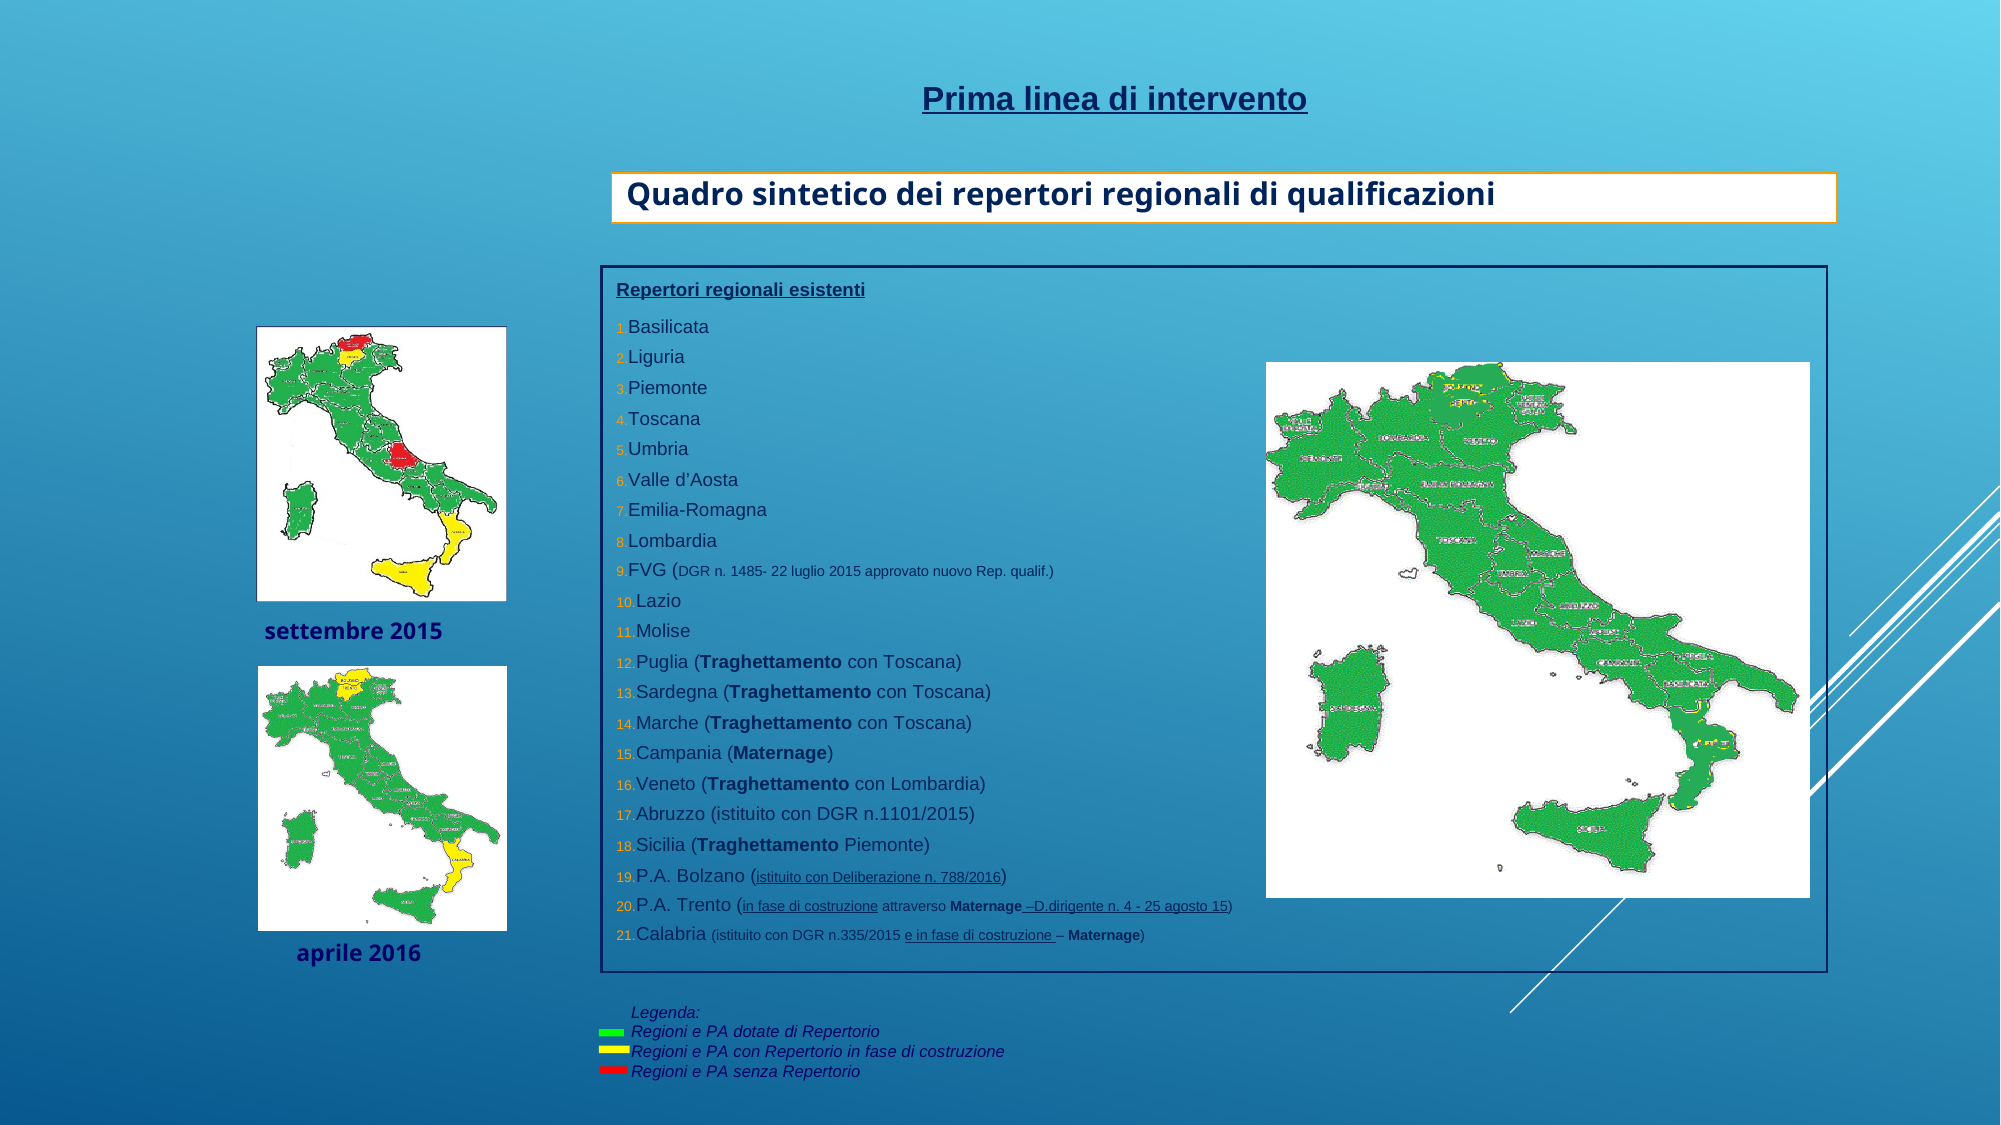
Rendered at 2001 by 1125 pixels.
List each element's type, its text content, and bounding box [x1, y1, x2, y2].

text_box Quadro sintetico dei repertori regionali di qualificazioni [611, 173, 1837, 224]
text_box [599, 1066, 628, 1074]
text_box Prima linea di intervento [907, 68, 1491, 125]
picture [1266, 362, 1810, 898]
picture [258, 666, 507, 931]
text_box [598, 1045, 630, 1054]
text_box aprile 2016 [281, 930, 437, 974]
picture [256, 326, 507, 602]
text_box Legenda: Regioni e PA dotate di Repertorio Regioni e PA con Repertorio in fase di costruzione Regioni e PA senza Repertorio [616, 993, 1819, 1090]
text_box [598, 1029, 624, 1037]
text_box settembre 2015 [249, 609, 459, 652]
text_box Repertori regionali esistenti Basilicata Liguria Piemonte Toscana Umbria Valle d’Aosta Emilia-Romagna Lombardia FVG (DGR n. 1485- 22 luglio 2015 approvato nuovo Rep. qualif.) Lazio Molise Puglia (Traghettamento con Toscana) Sardegna (Traghettamento con Toscana) Marche (Traghettamento con Toscana) Campania (Maternage) Veneto (Traghettamento con Lombardia) Abruzzo (istituito con DGR n.1101/2015) Sicilia (Traghettamento Piemonte) P.A. Bolzano (istituito con Deliberazione n. 788/2016) P.A. Trento (in fase di costruzione attraverso Maternage –D.dirigente n. 4 - 25 agosto 15) Calabria (istituito con DGR n.335/2015 e in fase di costruzione – Maternage) [601, 266, 1827, 972]
